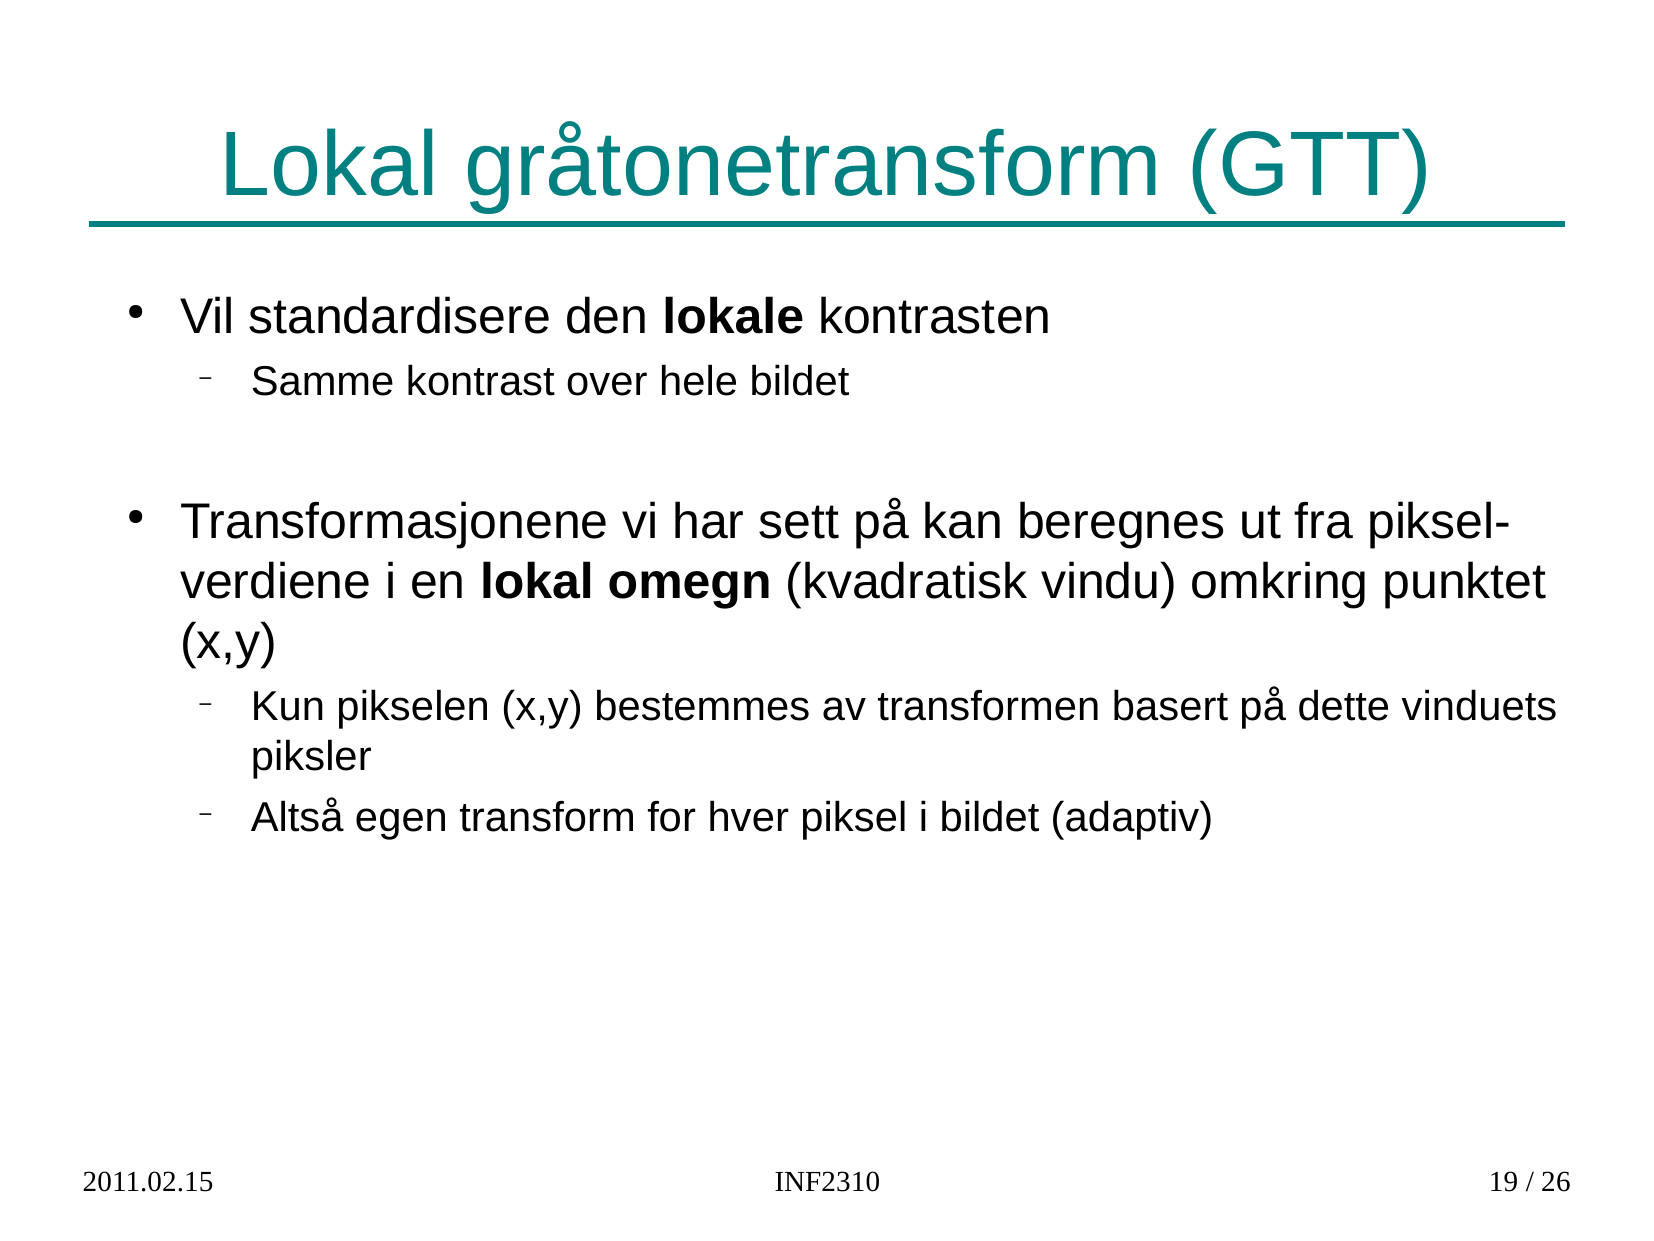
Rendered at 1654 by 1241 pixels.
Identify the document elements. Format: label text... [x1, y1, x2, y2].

title Lokal gråtonetransform (GTT) [123, 68, 1530, 249]
list Vil standardisere den lokale kontrasten Samme kontrast over hele bildet Transformasjonene vi har sett på kan beregnes ut fra piksel-verdiene i en lokal omegn (kvadratisk vindu) omkring punktet (x,y) Kun pikselen (x,y) bestemmes av transformen basert på dette vinduets piksler Altså egen transform for hver piksel i bildet (adaptiv) [94, 275, 1584, 1144]
